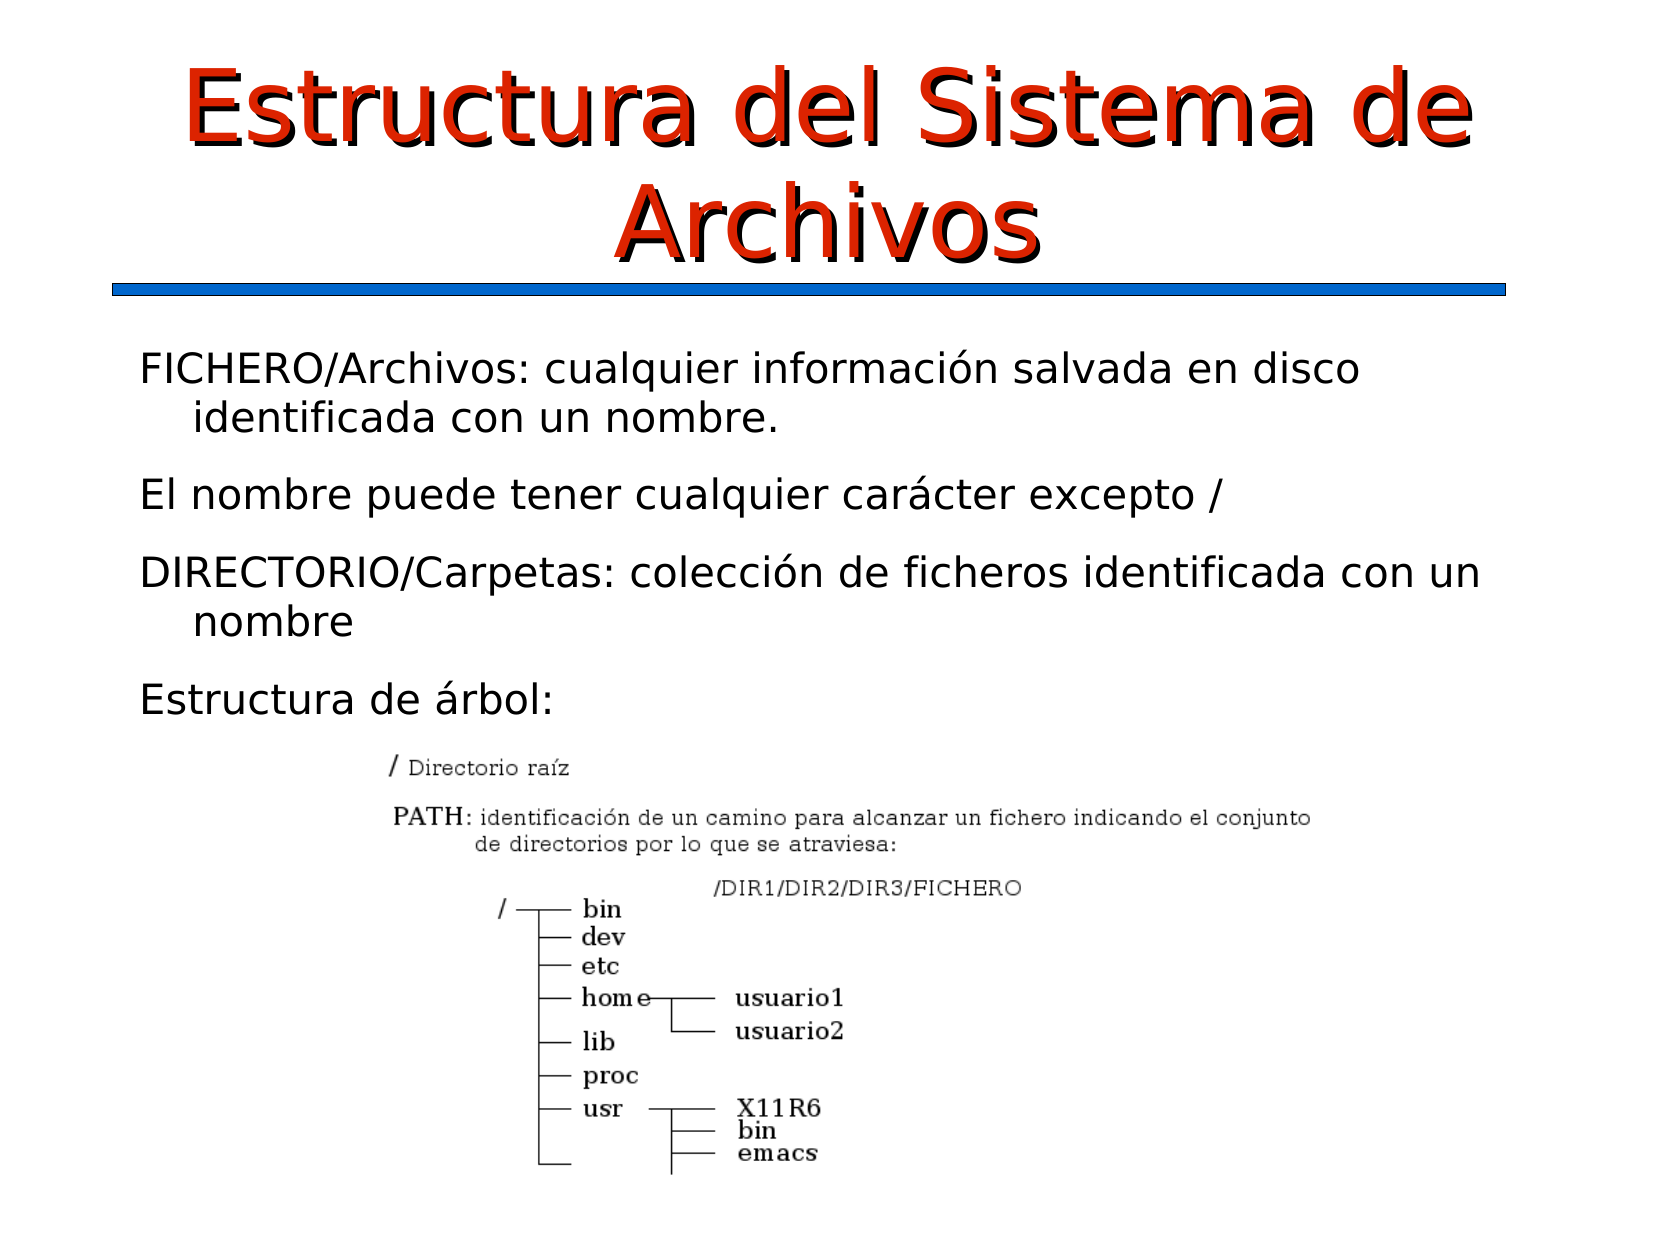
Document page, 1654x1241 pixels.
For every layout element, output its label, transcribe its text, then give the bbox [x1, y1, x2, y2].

title Estructura del Sistema de Archivos [121, 48, 1534, 282]
list FICHERO/Archivos: cualquier información salvada en disco identificada con un nombre. El nombre puede tener cualquier carácter excepto / DIRECTORIO/Carpetas: colección de ficheros identificada con un nombre Estructura de árbol: [121, 344, 1534, 1164]
picture [324, 738, 1321, 1208]
